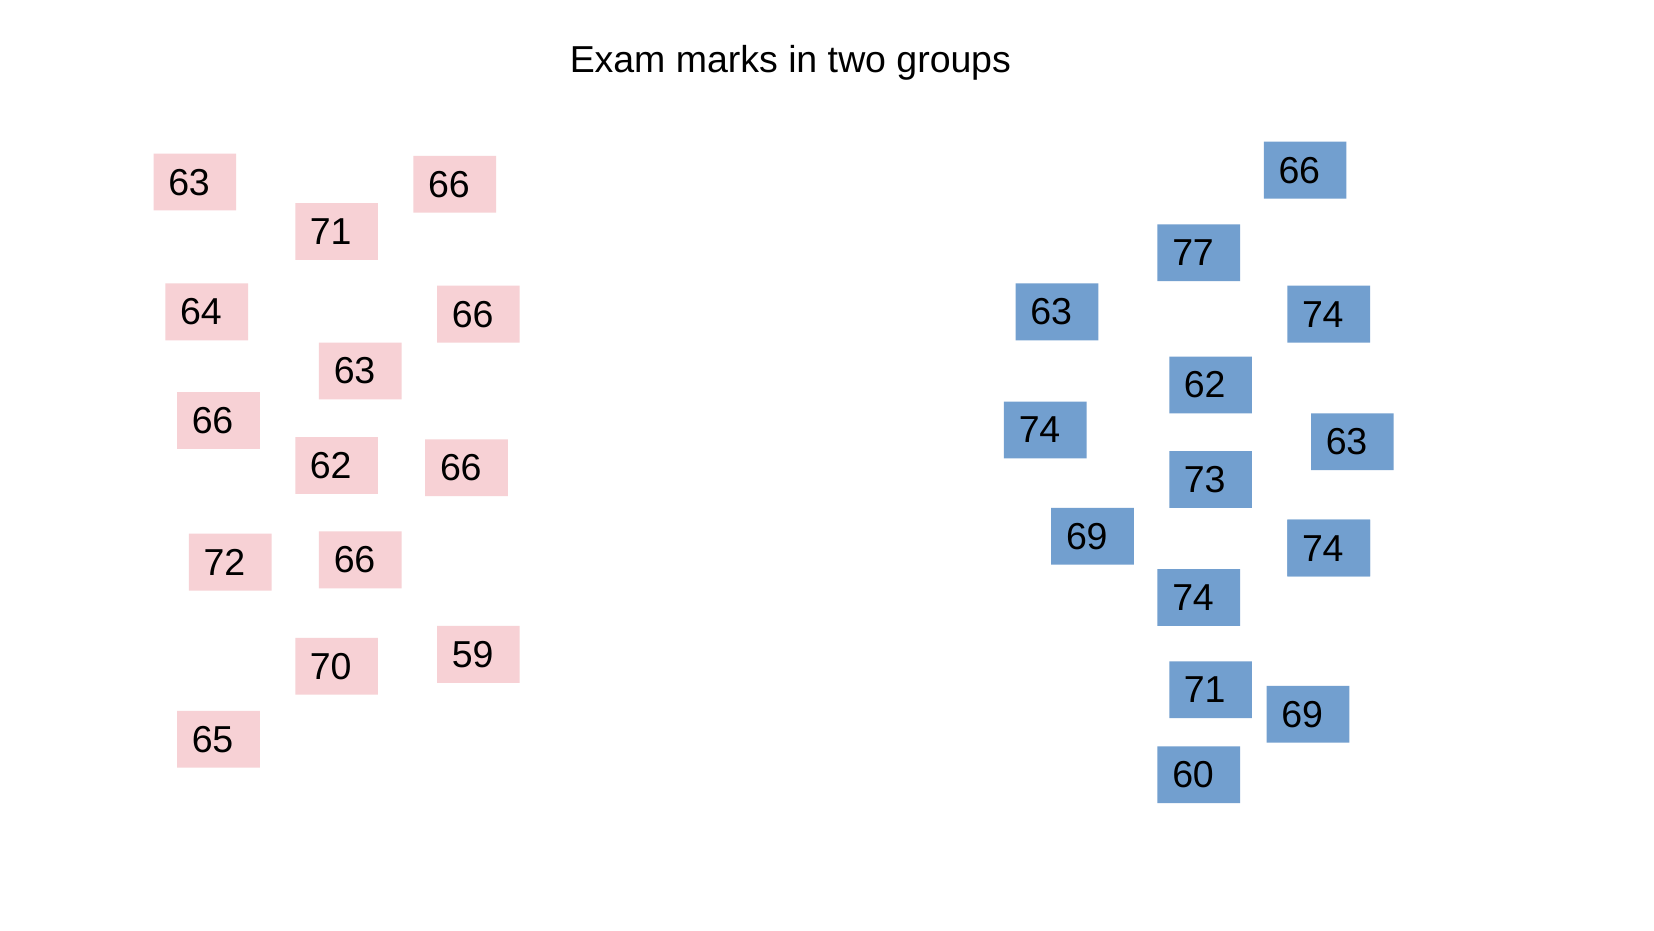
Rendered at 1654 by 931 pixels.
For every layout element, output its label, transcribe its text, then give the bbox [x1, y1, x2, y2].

text_box 71 [1169, 661, 1252, 719]
text_box 63 [318, 342, 402, 400]
text_box 74 [1287, 519, 1371, 577]
text_box 63 [1015, 283, 1099, 341]
text_box 65 [177, 710, 260, 768]
text_box 62 [1169, 356, 1252, 414]
text_box 66 [413, 155, 497, 213]
text_box 66 [1263, 141, 1347, 199]
text_box 60 [1157, 746, 1241, 804]
text_box 63 [1311, 413, 1394, 471]
text_box 66 [177, 392, 260, 449]
text_box 66 [425, 439, 508, 497]
text_box Exam marks in two groups [555, 31, 1087, 88]
text_box 77 [1157, 224, 1241, 282]
text_box 70 [295, 637, 378, 695]
text_box 71 [295, 203, 378, 260]
text_box 66 [437, 285, 520, 343]
text_box 74 [1157, 569, 1241, 626]
text_box 66 [318, 531, 402, 589]
text_box 62 [295, 437, 378, 494]
text_box 74 [1287, 285, 1371, 343]
text_box 64 [165, 283, 249, 341]
text_box 69 [1266, 685, 1350, 743]
text_box 74 [1003, 401, 1087, 459]
text_box 73 [1169, 451, 1252, 508]
text_box 69 [1051, 507, 1134, 565]
text_box 63 [153, 153, 237, 211]
text_box 72 [188, 533, 272, 591]
text_box 59 [437, 625, 520, 683]
